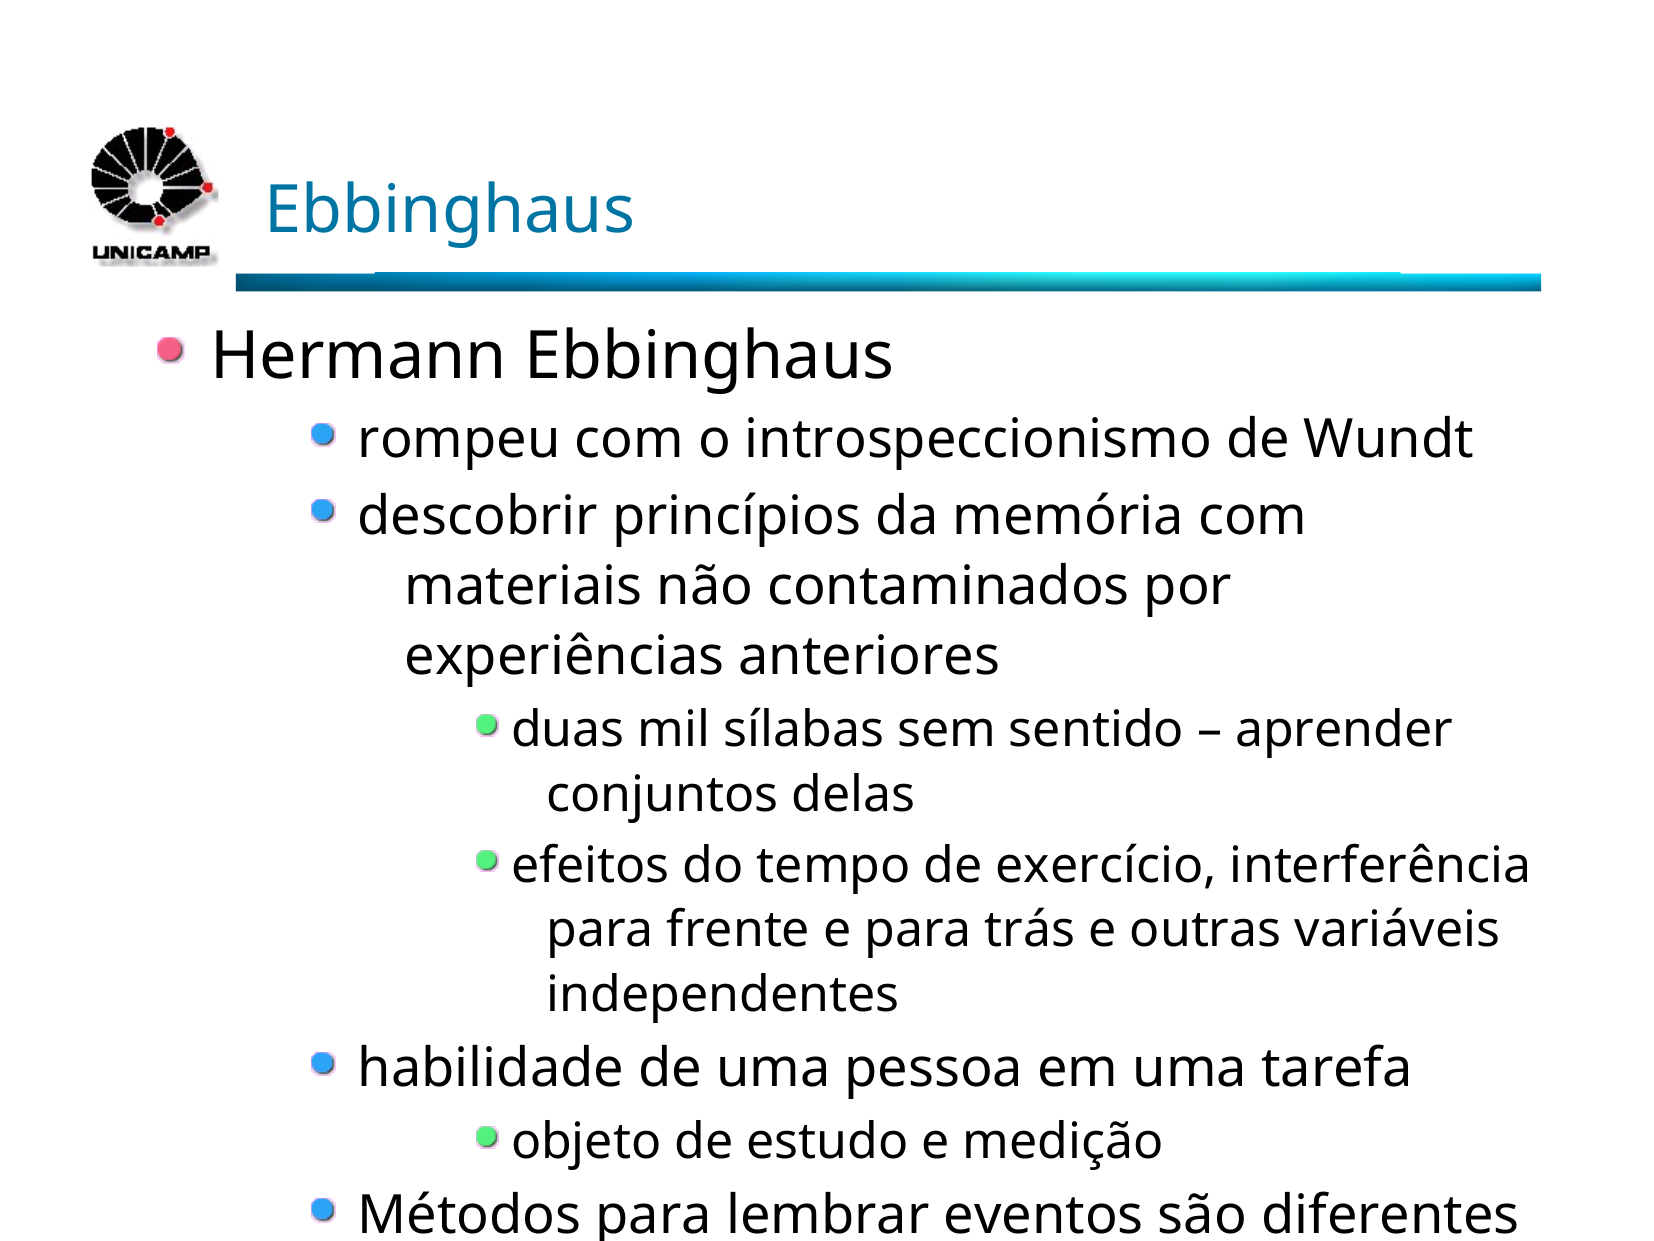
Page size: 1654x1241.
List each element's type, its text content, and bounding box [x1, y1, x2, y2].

list Hermann Ebbinghaus rompeu com o introspeccionismo de Wundt descobrir princípios da memória com materiais não contaminados por experiências anteriores duas mil sílabas sem sentido – aprender conjuntos delas efeitos do tempo de exercício, interferência para frente e para trás e outras variáveis independentes habilidade de uma pessoa em uma tarefa objeto de estudo e medição Métodos para lembrar eventos são diferentes quando estes eventos têm sentido ou não [121, 309, 1534, 1182]
picture [310, 1197, 337, 1224]
title Ebbinghaus [264, 42, 1534, 250]
picture [125, 272, 1654, 295]
